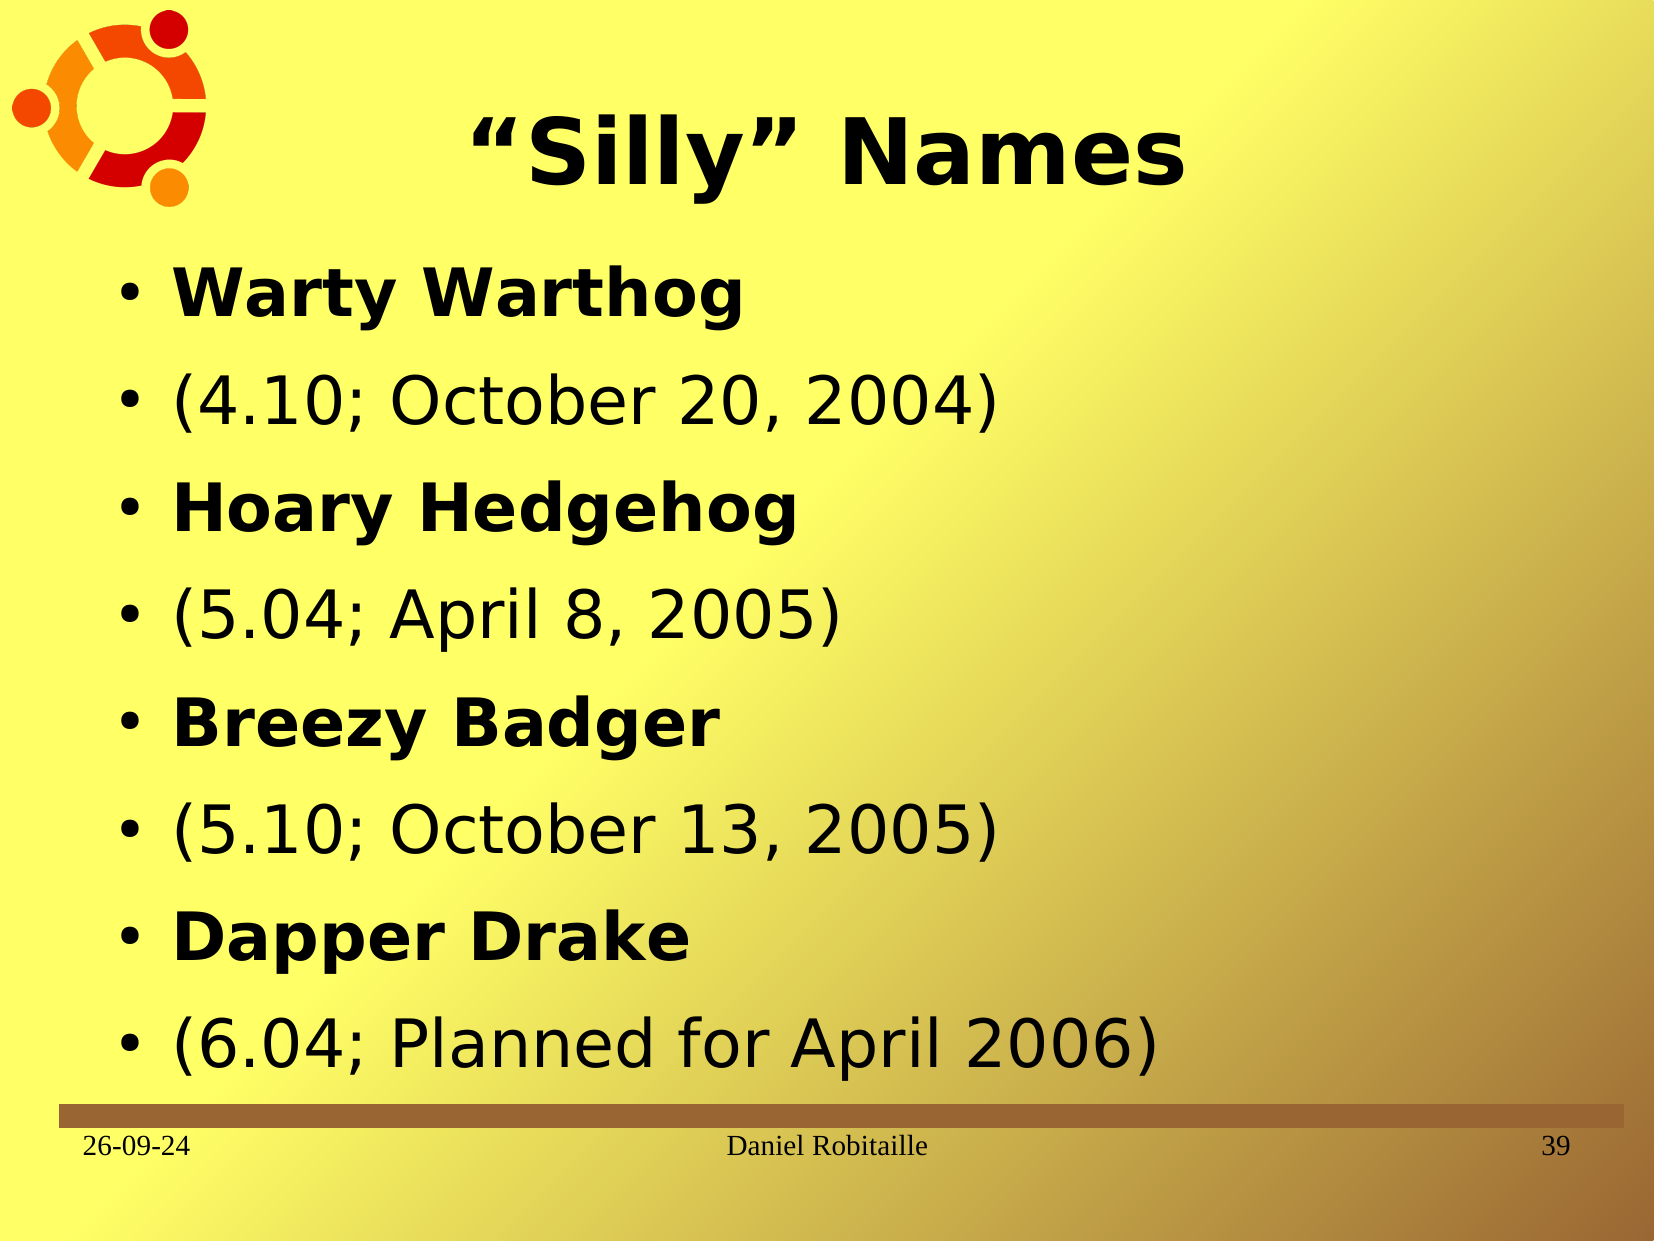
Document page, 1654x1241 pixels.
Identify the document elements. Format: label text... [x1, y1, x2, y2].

list Warty Warthog (4.10; October 20, 2004) Hoary Hedgehog (5.04; April 8, 2005) Breezy Badger (5.10; October 13, 2005) Dapper Drake (6.04; Planned for April 2006) [82, 254, 1571, 1084]
title “Silly” Names [82, 49, 1571, 254]
picture [12, 10, 207, 207]
